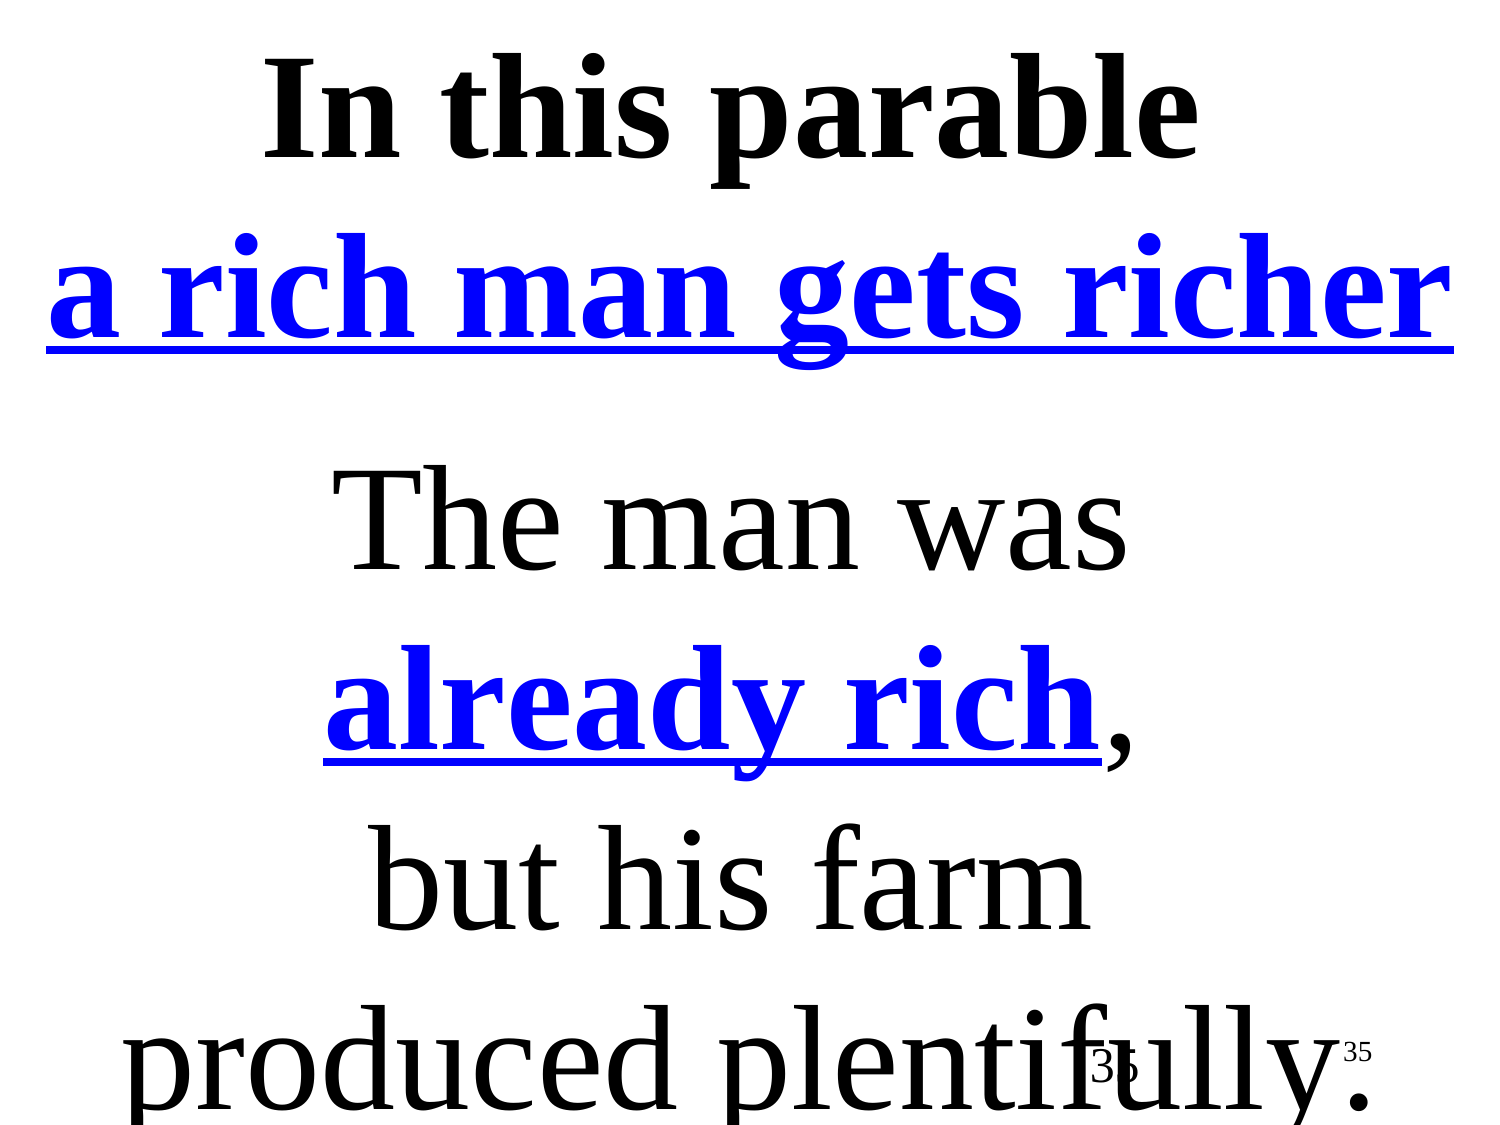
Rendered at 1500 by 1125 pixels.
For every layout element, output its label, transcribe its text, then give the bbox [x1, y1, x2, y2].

text_box In this parable a rich man gets richer The man was already rich, but his farm produced plentifully. [0, 0, 1500, 1125]
